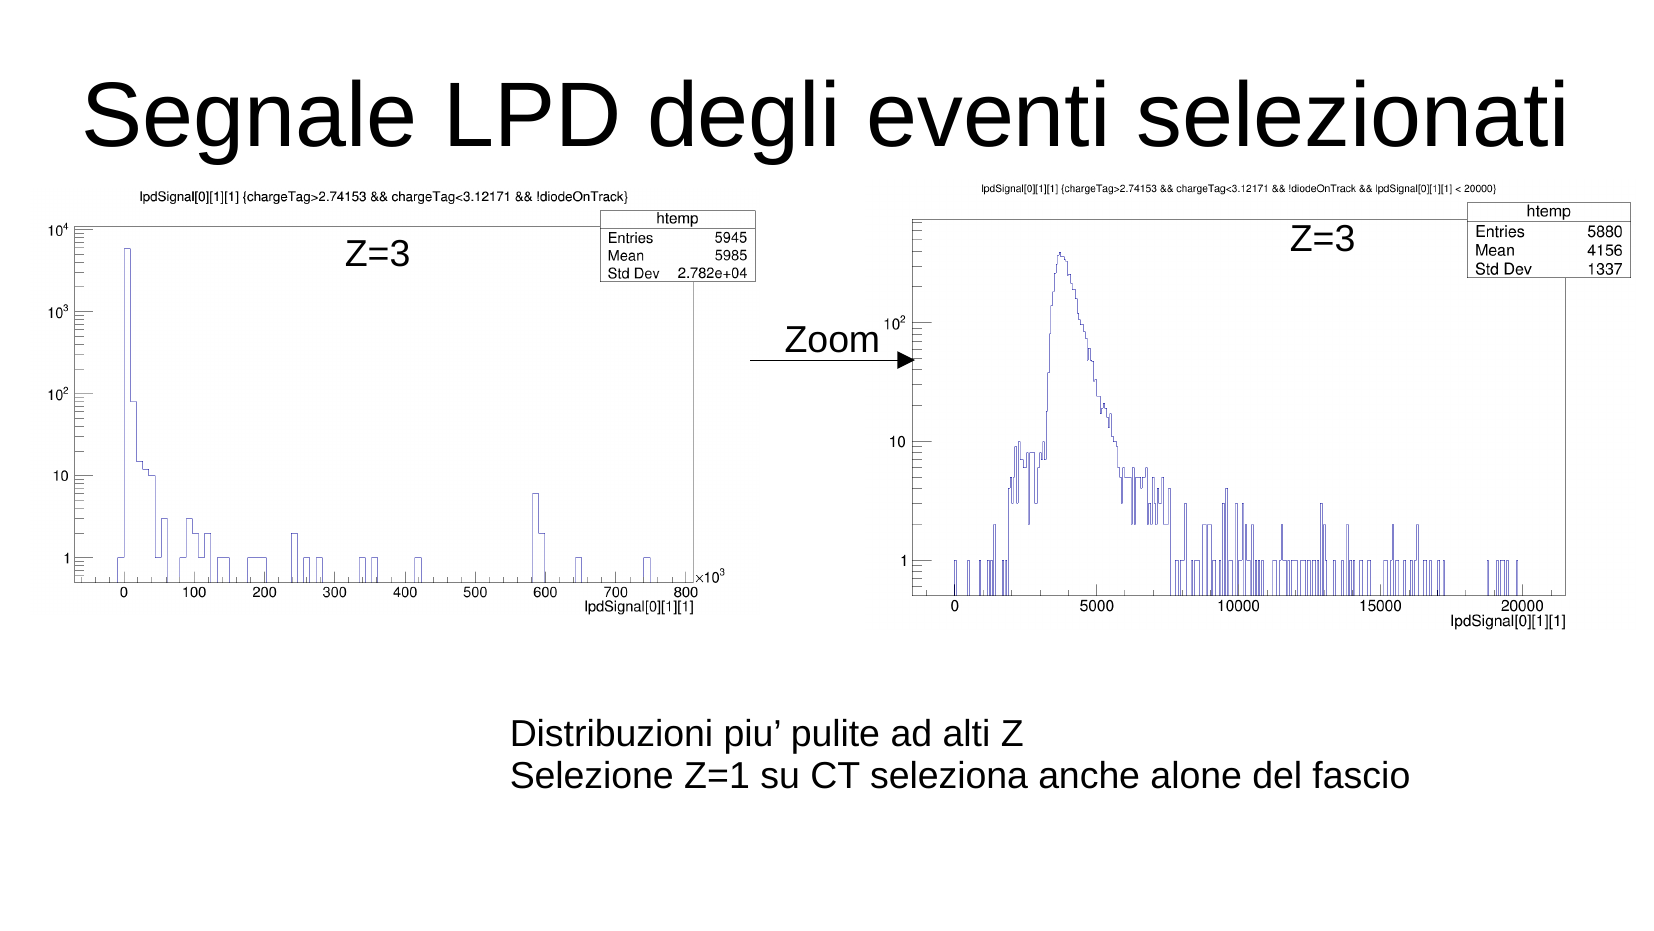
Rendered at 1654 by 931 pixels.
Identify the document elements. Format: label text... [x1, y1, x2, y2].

title Segnale LPD degli eventi selezionati [48, 12, 1605, 218]
text_box Z=3 [330, 225, 616, 331]
text_box Distribuzioni piu’ pulite ad alti Z Selezione Z=1 su CT seleziona anche alone del fascio [495, 705, 1471, 846]
picture [865, 179, 1636, 631]
picture [30, 188, 760, 616]
text_box Z=3 [1275, 210, 1561, 316]
